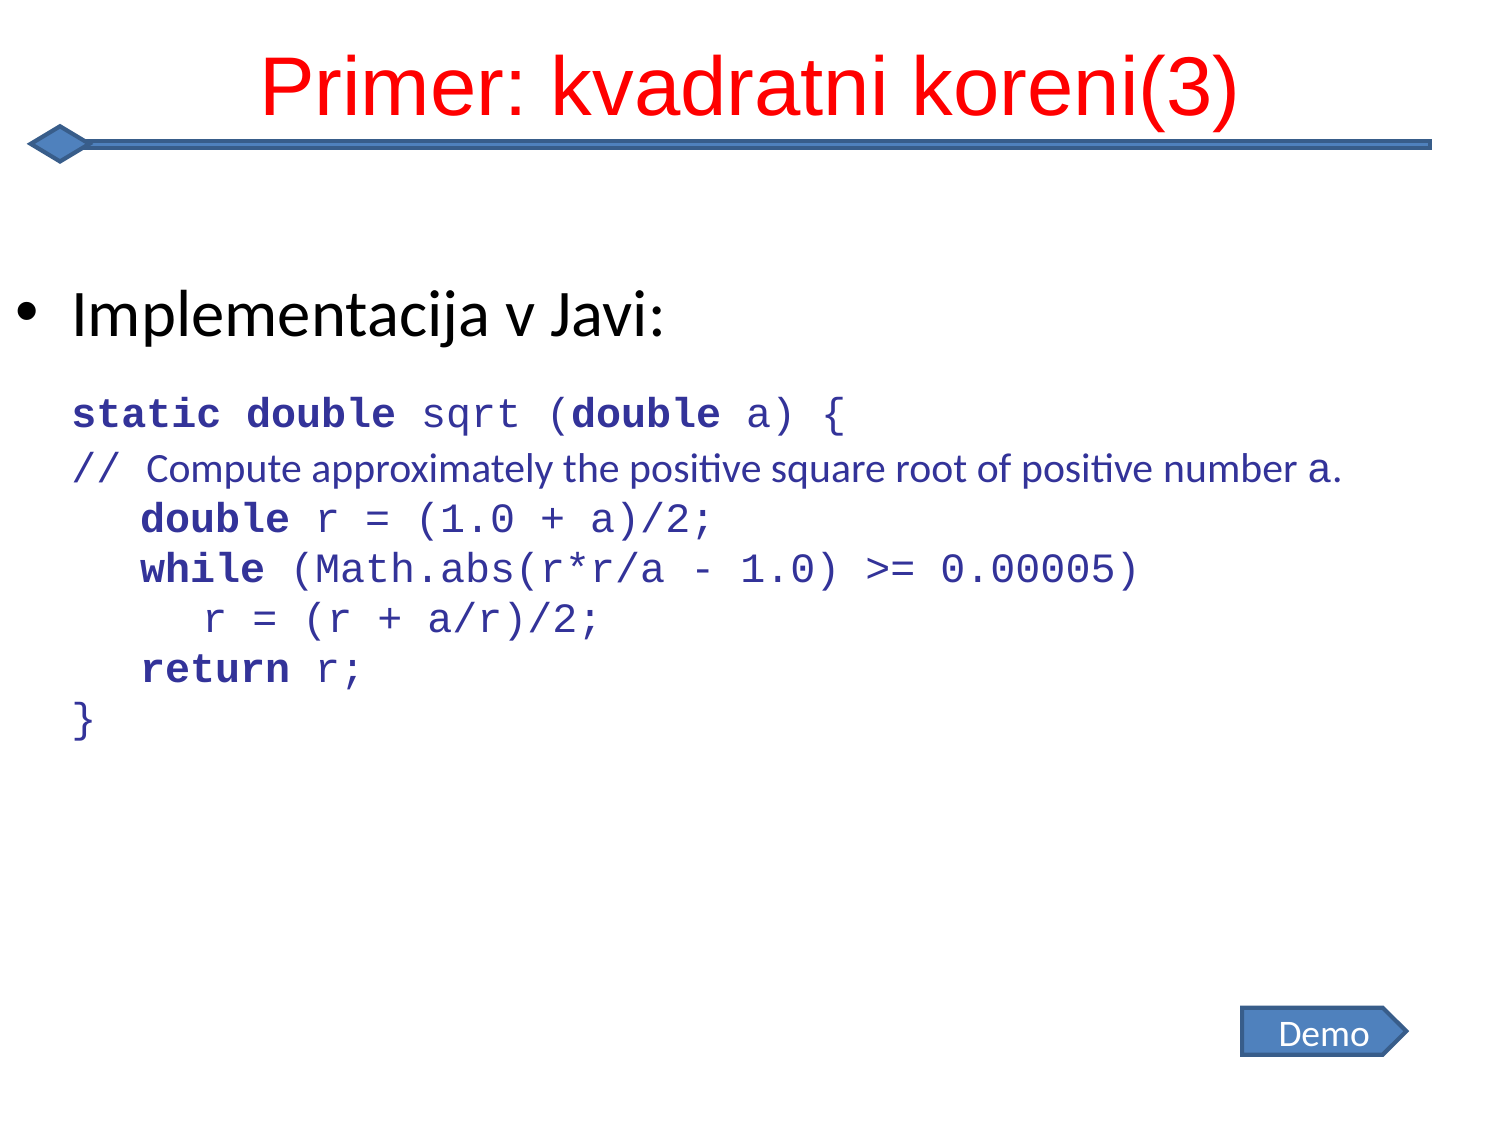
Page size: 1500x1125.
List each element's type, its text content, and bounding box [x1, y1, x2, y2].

title Primer: kvadratni koreni(3) [75, 23, 1426, 141]
list Implementacija v Javi: static double sqrt (double a) { // Compute approximately the positive square root of positive number a. double r = (1.0 + a)/2; while (Math.abs(r*r/a - 1.0) >= 0.00005) r = (r + a/r)/2; return r; } [0, 262, 1430, 1013]
text_box Demo [1242, 1007, 1407, 1055]
